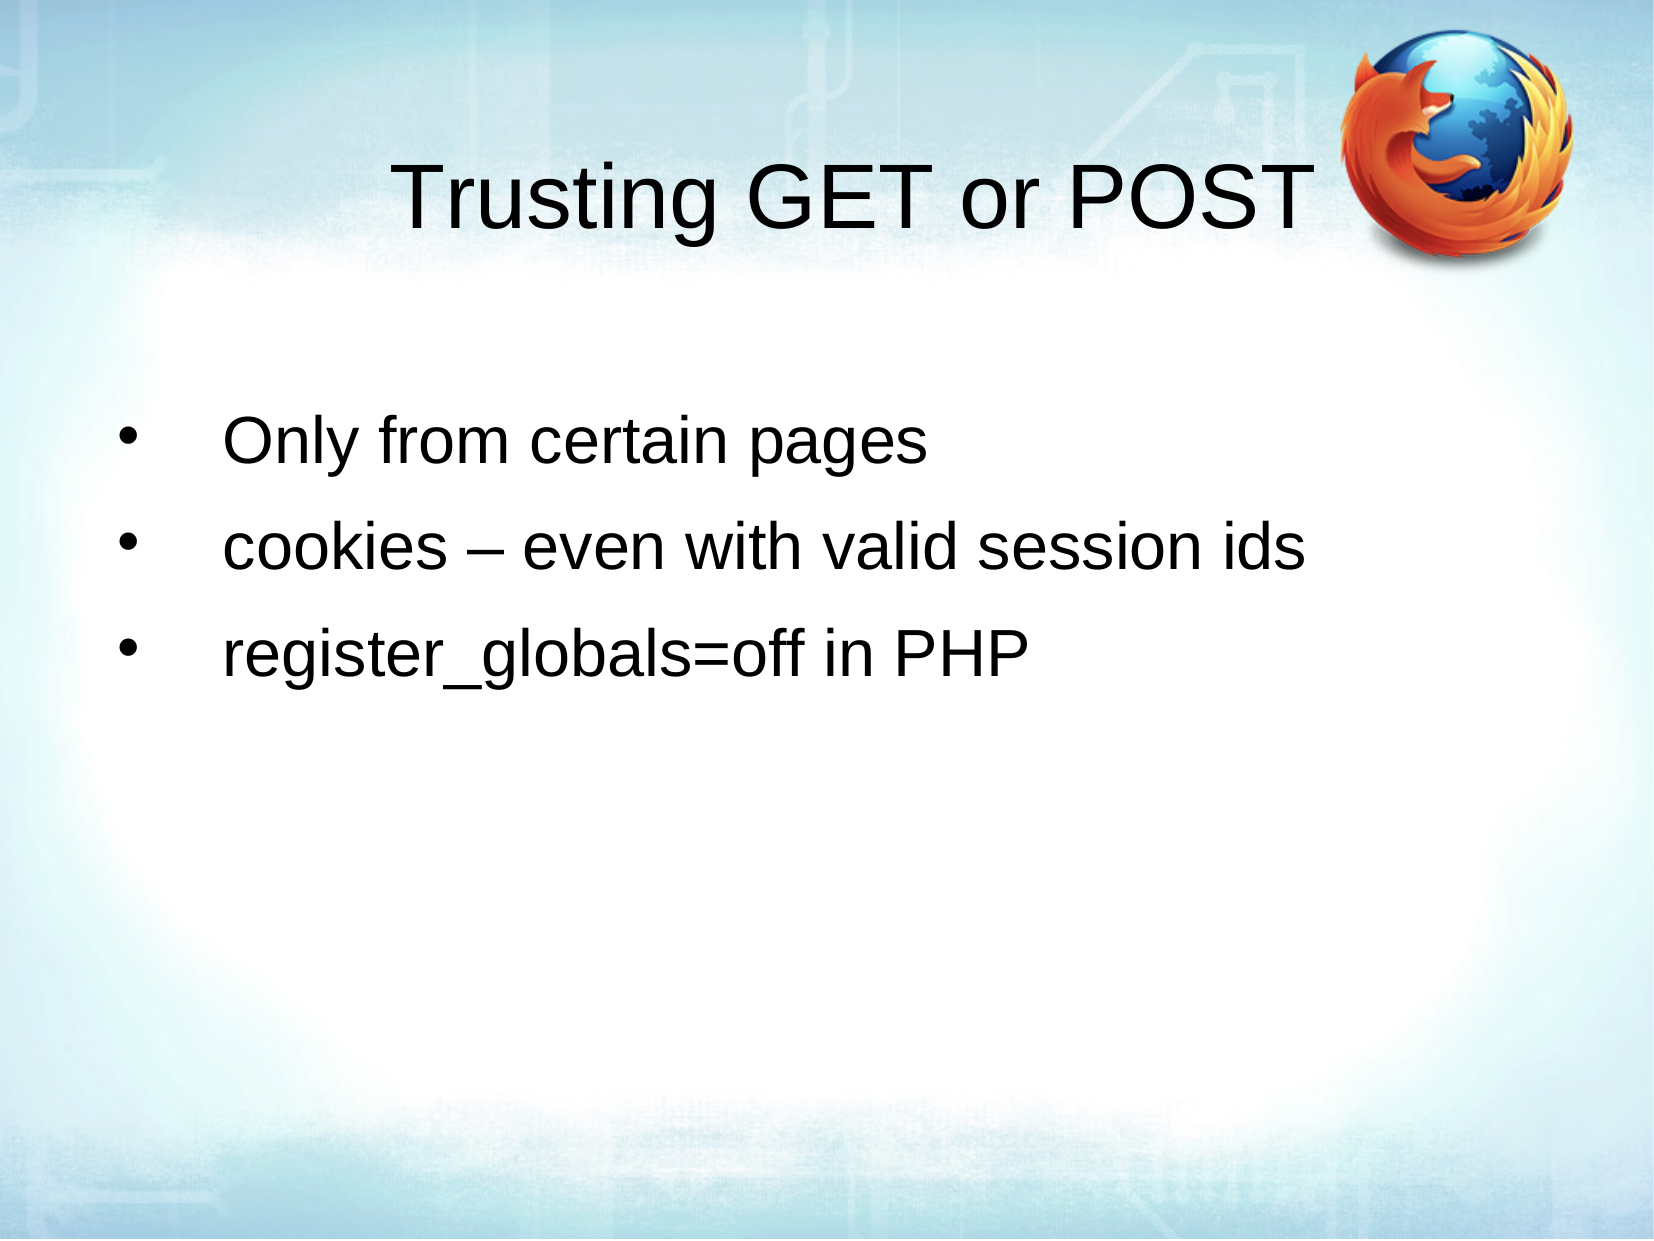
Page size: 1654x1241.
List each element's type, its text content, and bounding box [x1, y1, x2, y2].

title Trusting GET or POST [147, 91, 1560, 289]
picture [0, 0, 1654, 1239]
list Only from certain pages cookies – even with valid session ids register_globals=off in PHP [82, 289, 1571, 1109]
